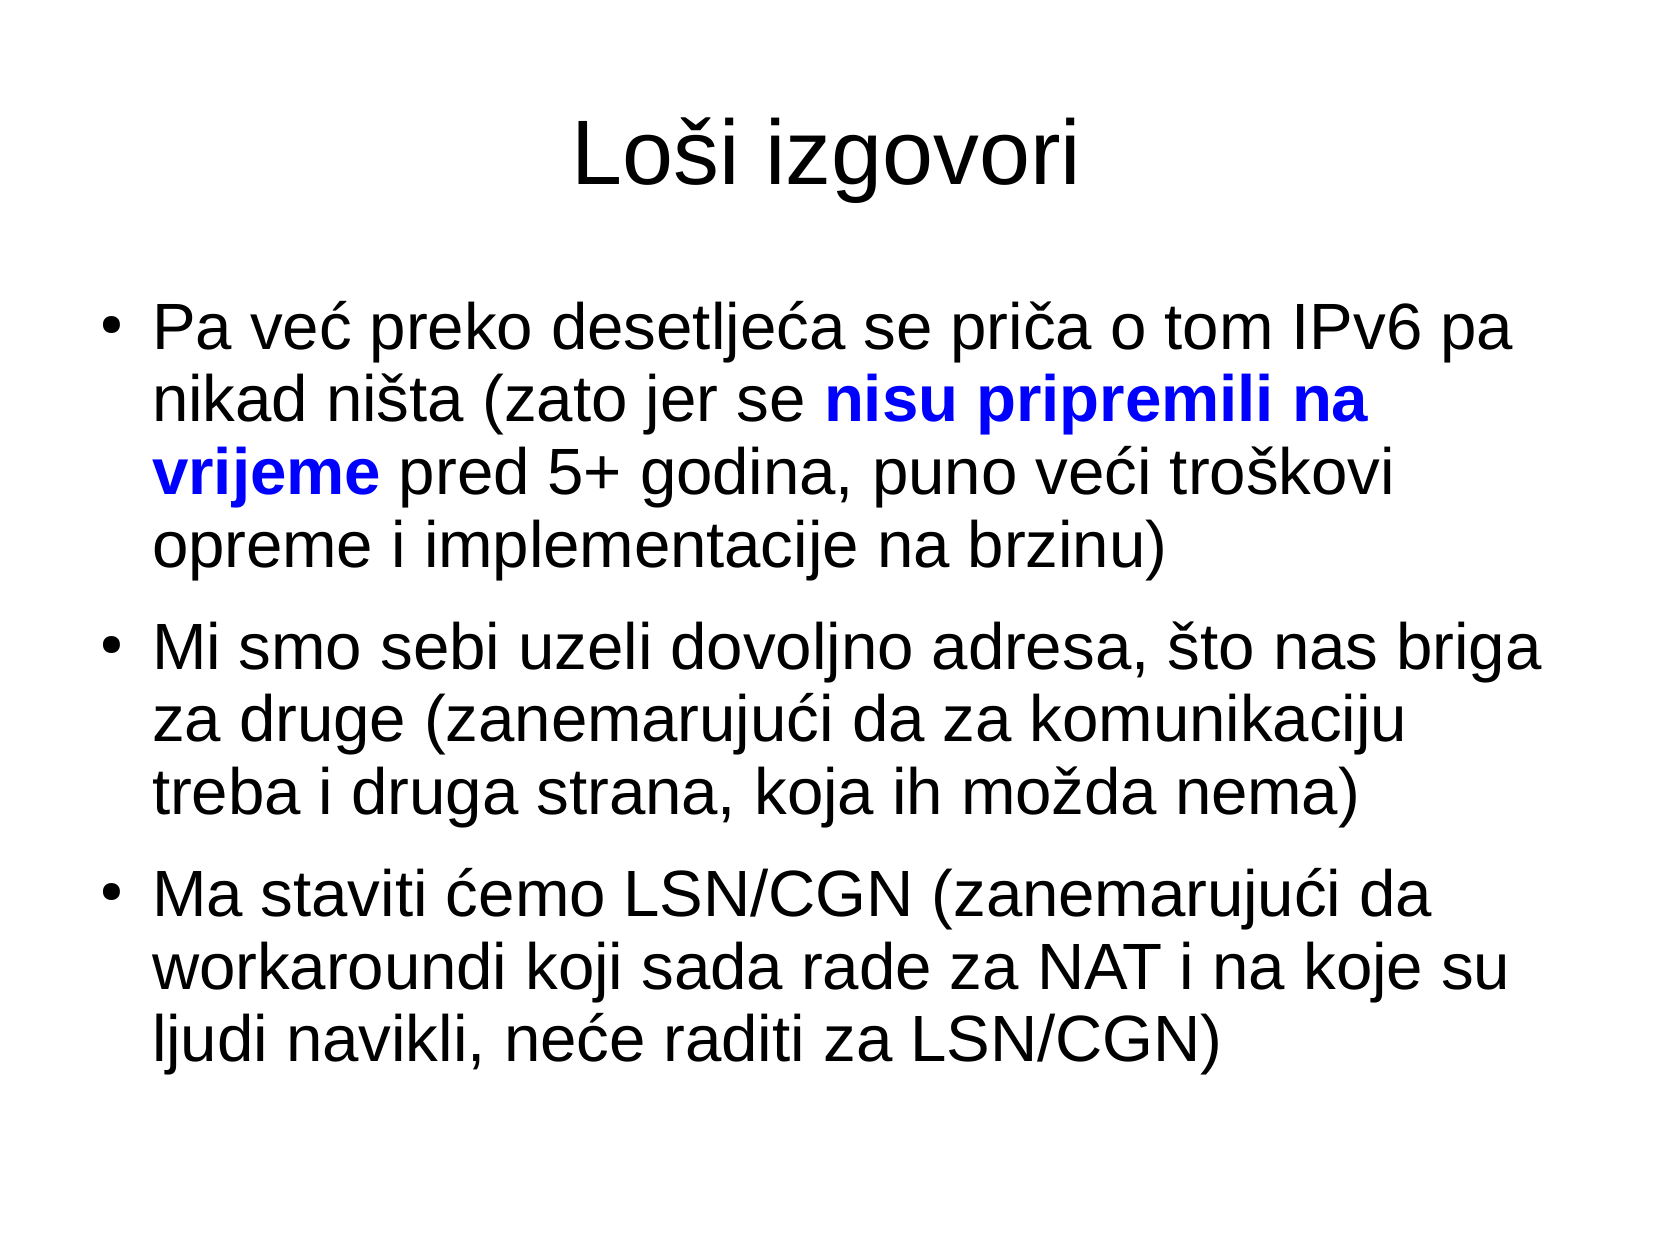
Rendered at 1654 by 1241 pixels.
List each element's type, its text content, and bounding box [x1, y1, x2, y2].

title Loši izgovori [82, 56, 1571, 250]
list Pa već preko desetljeća se priča o tom IPv6 pa nikad ništa (zato jer se nisu pripremili na vrijeme pred 5+ godina, puno veći troškovi opreme i implementacije na brzinu) Mi smo sebi uzeli dovoljno adresa, što nas briga za druge (zanemarujući da za komunikaciju treba i druga strana, koja ih možda nema) Ma staviti ćemo LSN/CGN (zanemarujući da workaroundi koji sada rade za NAT i na koje su ljudi navikli, neće raditi za LSN/CGN) [82, 290, 1571, 1109]
